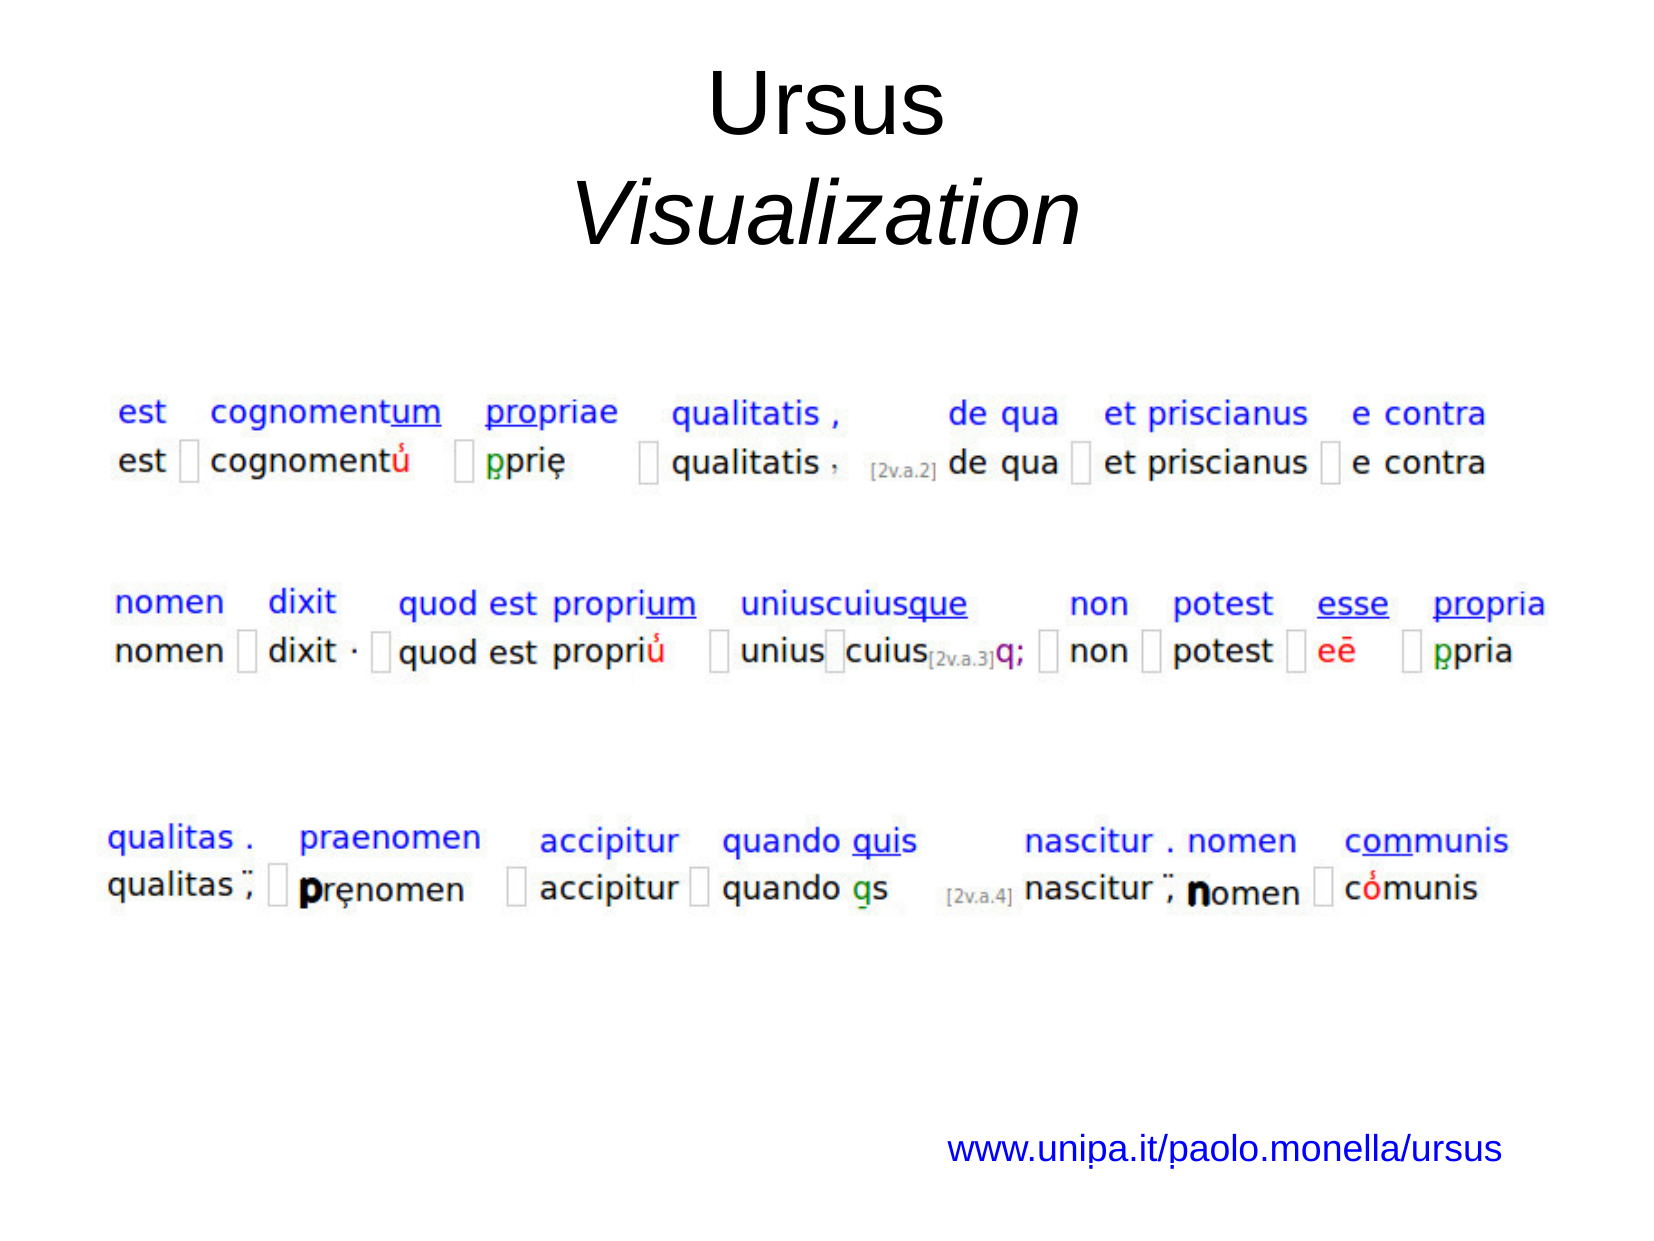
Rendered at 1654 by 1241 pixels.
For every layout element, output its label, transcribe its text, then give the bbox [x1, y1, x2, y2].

text_box Ursus Visualization [82, 49, 1571, 257]
picture [82, 351, 1549, 945]
text_box www.unipa.it/paolo.monella/ursus [933, 1116, 1548, 1216]
